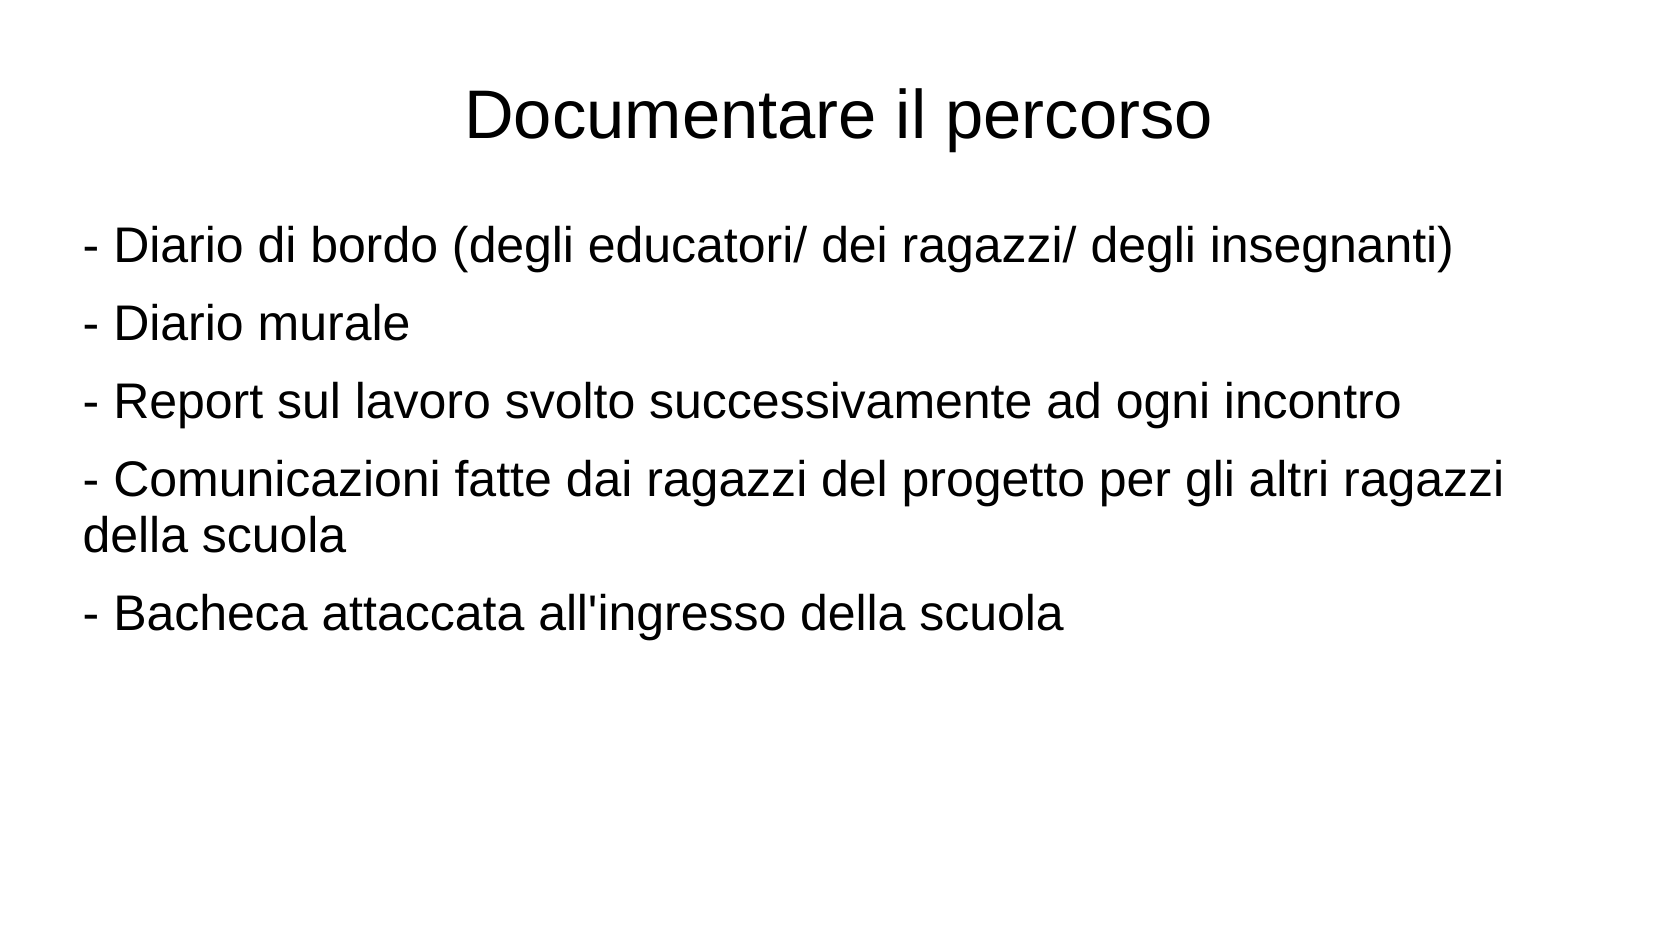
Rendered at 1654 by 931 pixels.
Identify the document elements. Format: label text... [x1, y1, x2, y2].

title Documentare il percorso [82, 37, 1571, 193]
list - Diario di bordo (degli educatori/ dei ragazzi/ degli insegnanti) - Diario murale - Report sul lavoro svolto successivamente ad ogni incontro - Comunicazioni fatte dai ragazzi del progetto per gli altri ragazzi della scuola - Bacheca attaccata all'ingresso della scuola [82, 217, 1571, 832]
